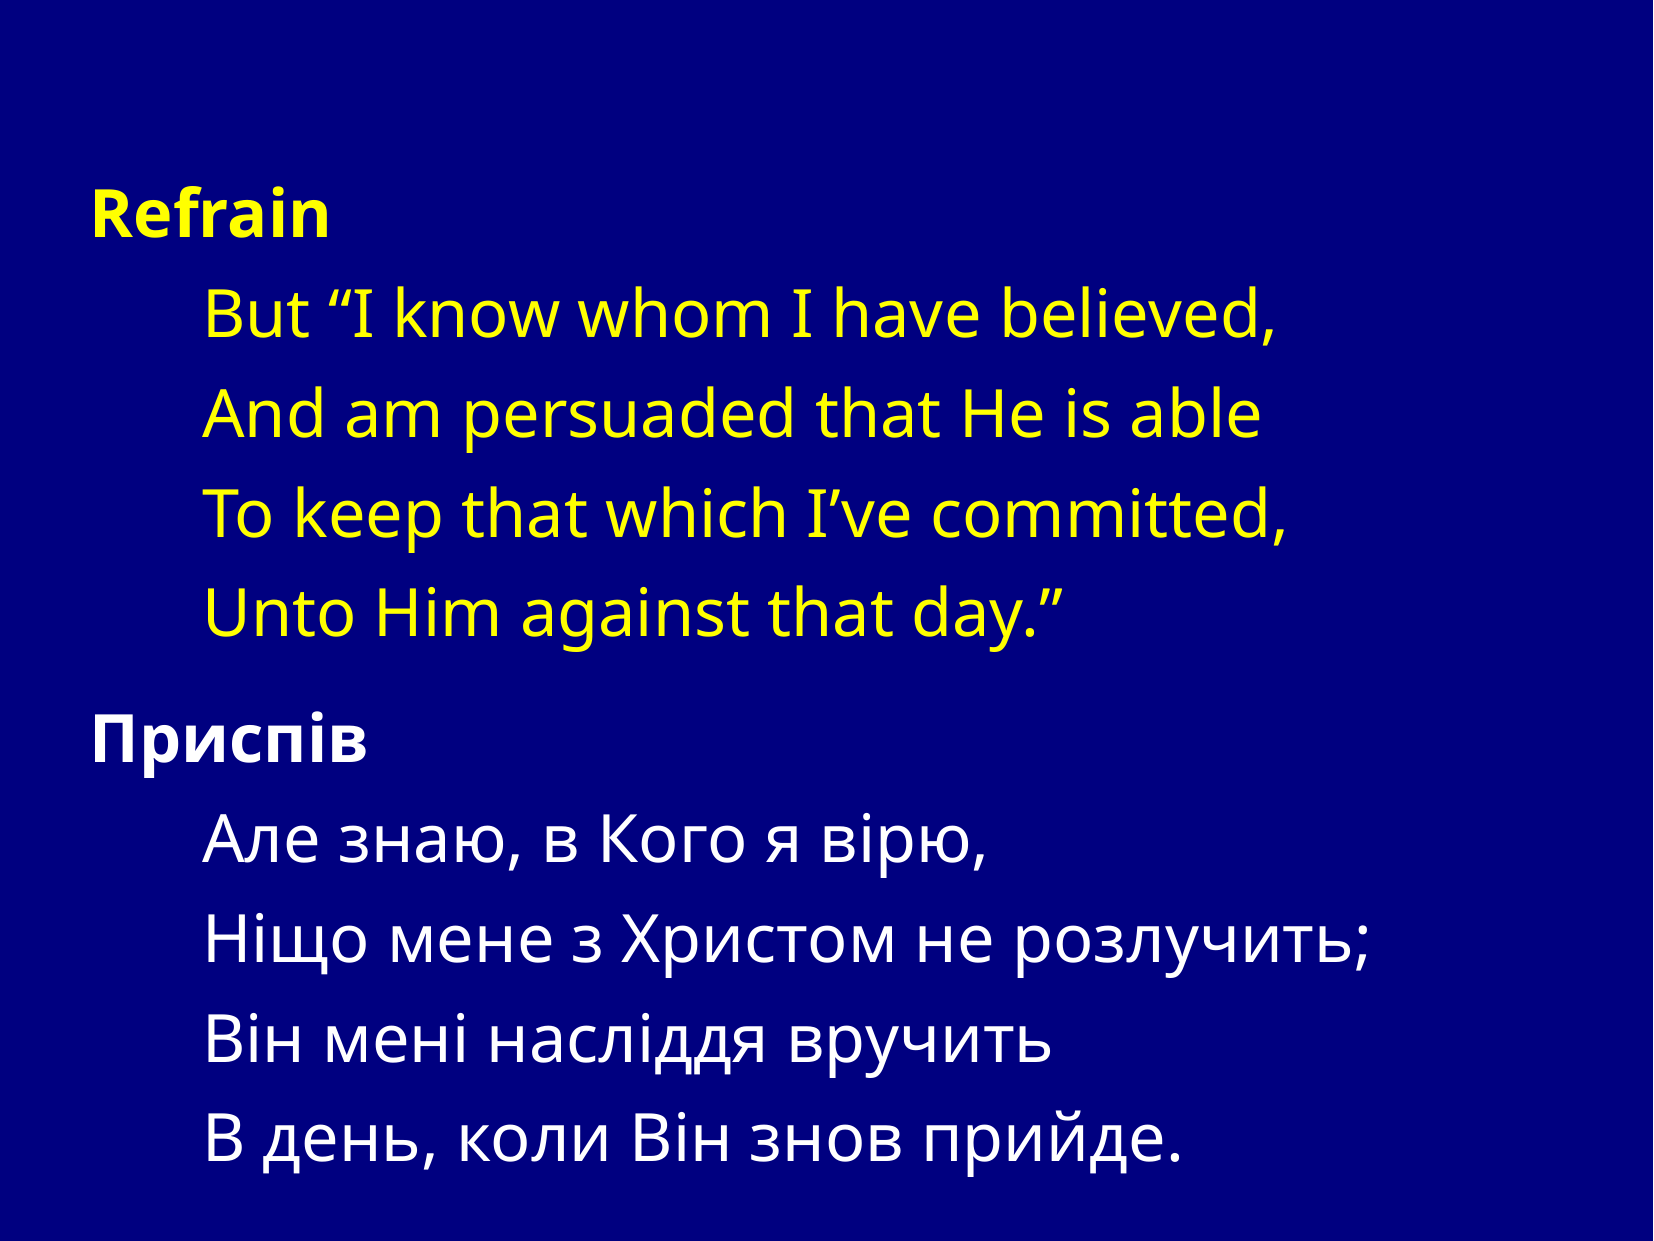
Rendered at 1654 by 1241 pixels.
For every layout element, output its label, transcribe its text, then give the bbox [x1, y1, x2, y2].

text_box Refrain But “I know whom I have believed, And am persuaded that He is able To keep that which I’ve committed, Unto Him against that day.” [75, 150, 1576, 638]
text_box Приспів Але знаю, в Кого я вірю, Ніщо мене з Христом не розлучить; Він мені насліддя вручить В день, коли Він знов прийде. [75, 675, 1576, 1163]
